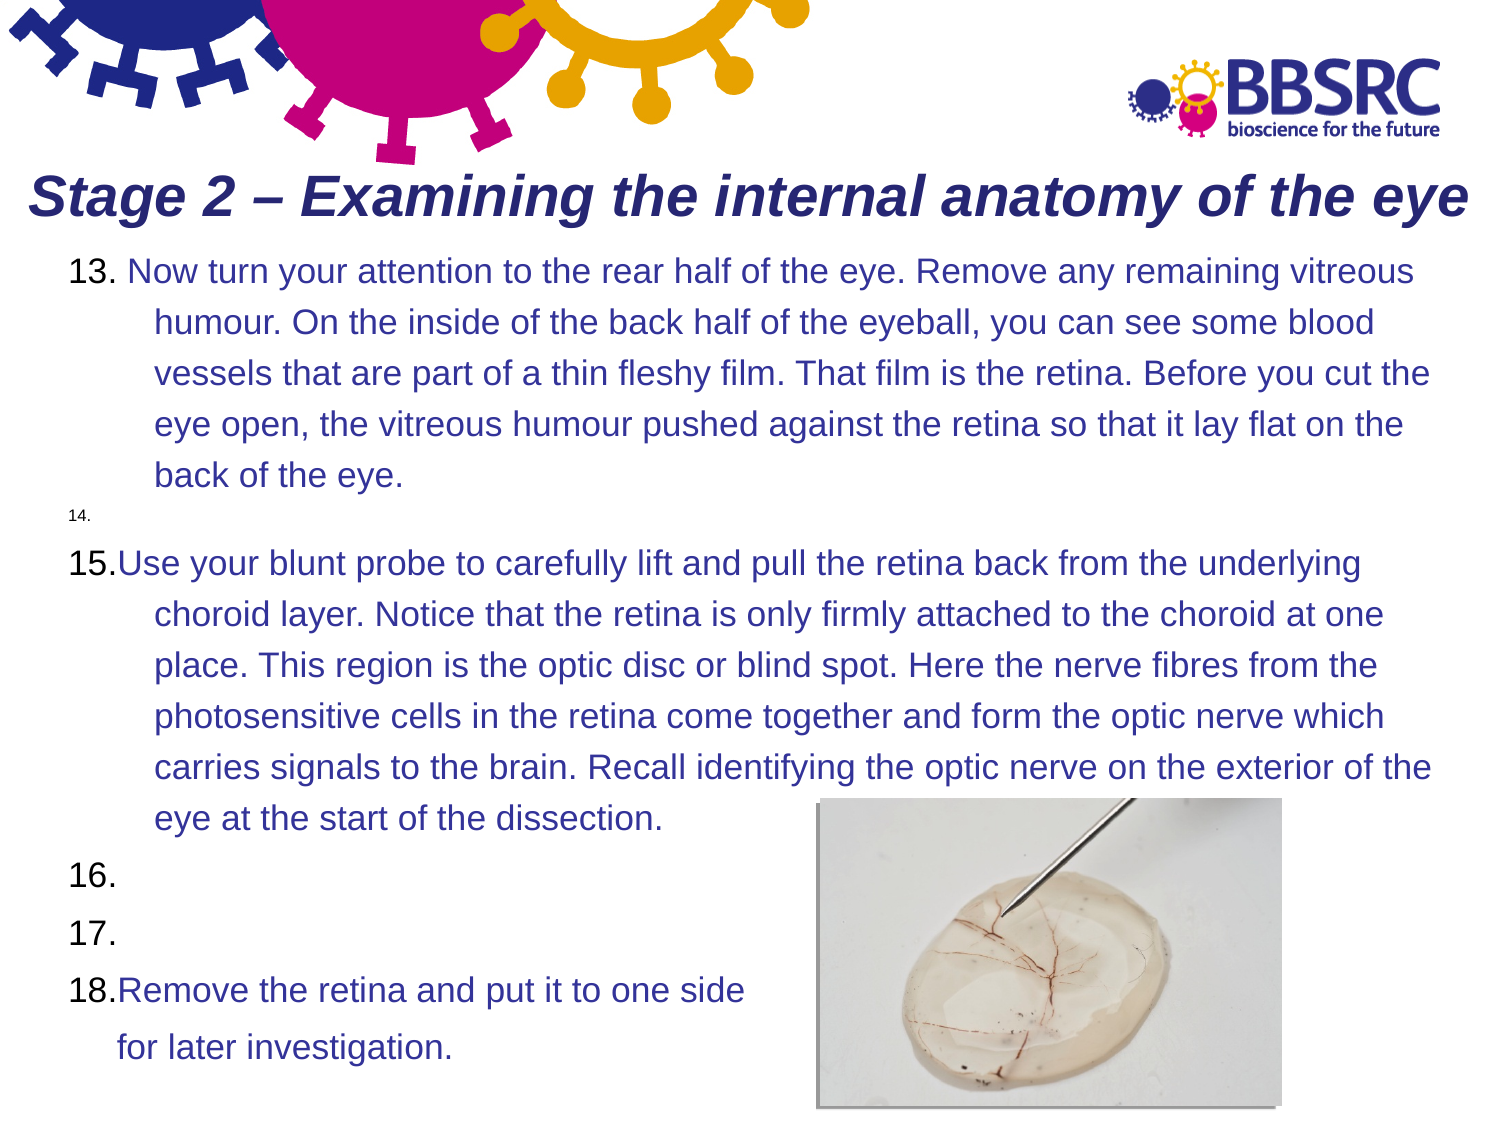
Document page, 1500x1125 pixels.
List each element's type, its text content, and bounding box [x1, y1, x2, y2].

list Now turn your attention to the rear half of the eye. Remove any remaining vitreous humour. On the inside of the back half of the eyeball, you can see some blood vessels that are part of a thin fleshy film. That film is the retina. Before you cut the eye open, the vitreous humour pushed against the retina so that it lay flat on the back of the eye. Use your blunt probe to carefully lift and pull the retina back from the underlying choroid layer. Notice that the retina is only firmly attached to the choroid at one place. This region is the optic disc or blind spot. Here the nerve fibres from the photosensitive cells in the retina come together and form the optic nerve which carries signals to the brain. Recall identifying the optic nerve on the exterior of the eye at the start of the dissection. Remove the retina and put it to one side for later investigation. [53, 231, 1459, 1095]
title Stage 2 – Examining the internal anatomy of the eye [0, 150, 1500, 339]
picture [820, 798, 1282, 1106]
